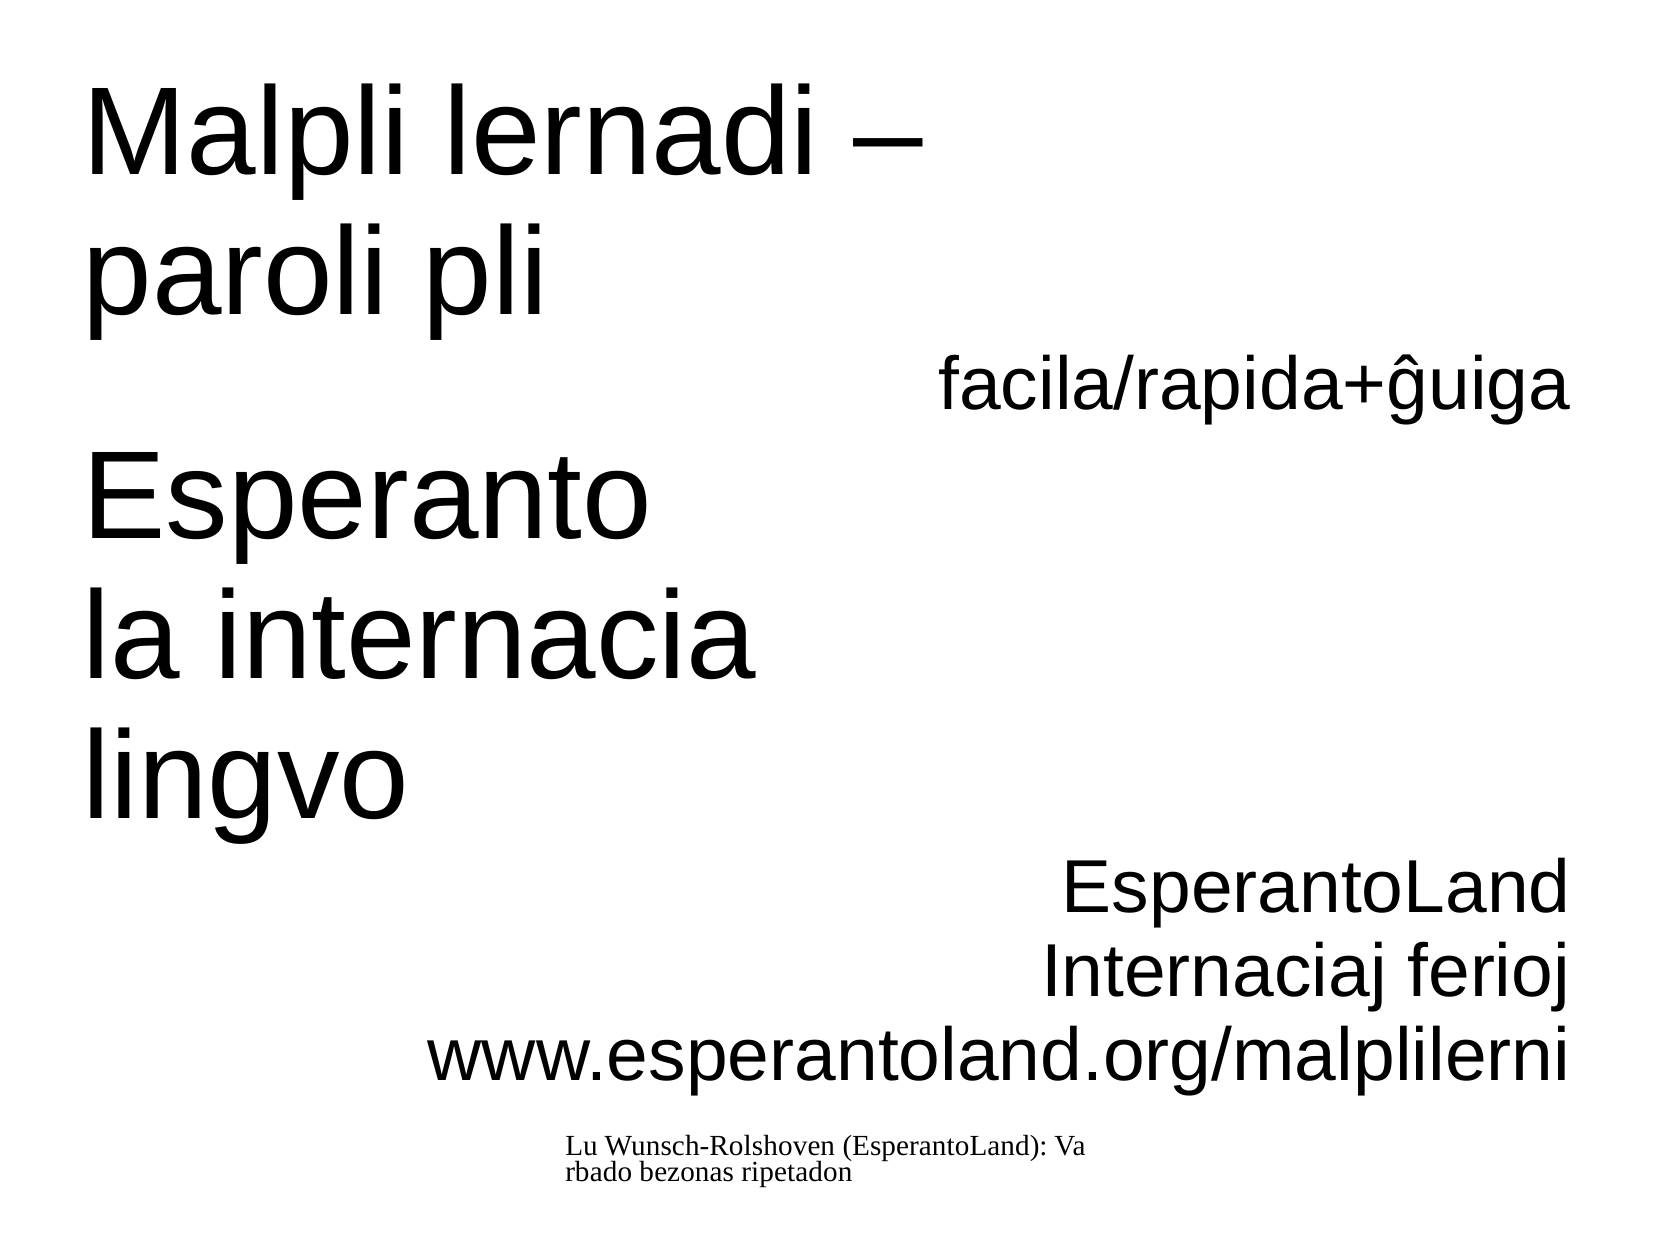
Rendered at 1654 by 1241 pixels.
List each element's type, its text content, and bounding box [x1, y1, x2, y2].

subtitle Malpli lernadi – paroli pli facila/rapida+ĝuiga Esperanto la internacia lingvo EsperantoLand Internaciaj ferioj www.esperantoland.org/malplilerni [82, 49, 1571, 1109]
